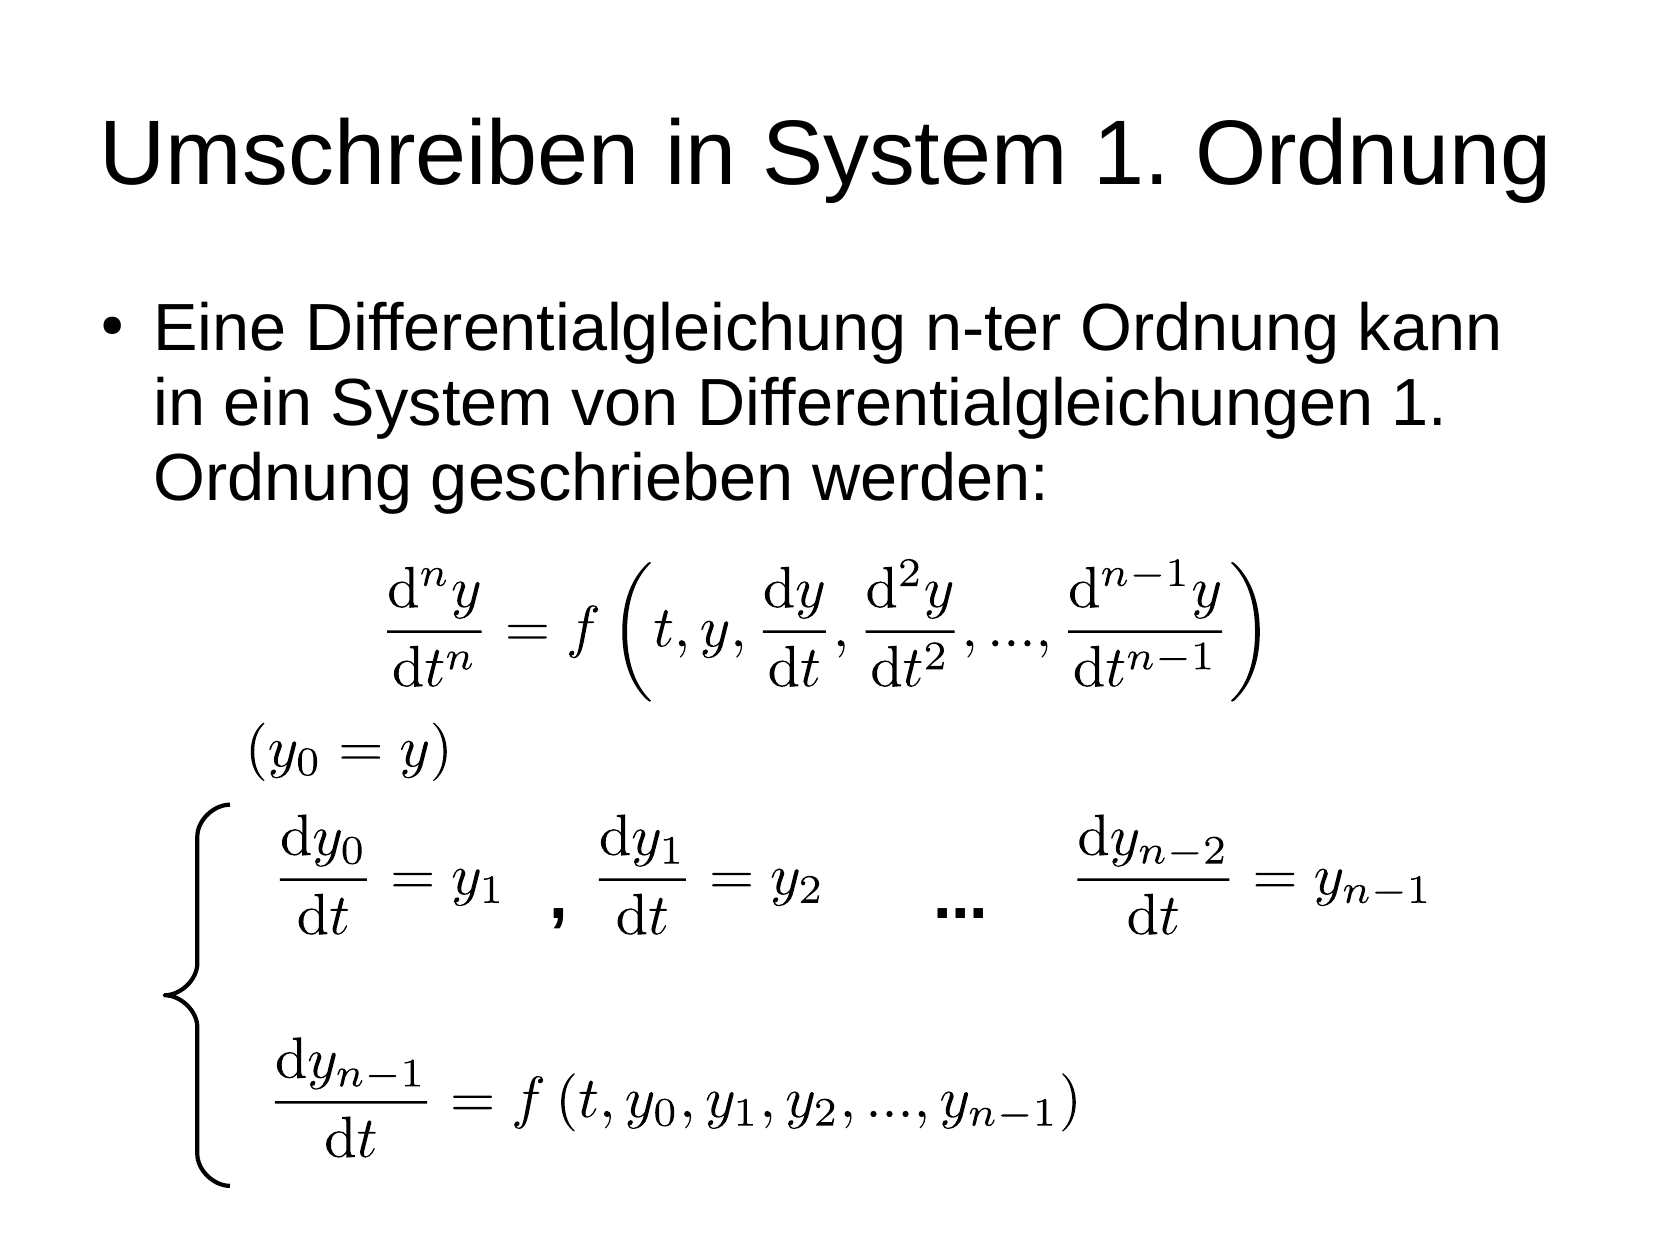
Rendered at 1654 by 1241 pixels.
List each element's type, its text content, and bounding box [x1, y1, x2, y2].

text_box [274, 1037, 1082, 1158]
text_box ... [918, 850, 1004, 941]
text_box , [534, 850, 583, 941]
list Eine Differentialgleichung n-ter Ordnung kann in ein System von Differentialgleichungen 1. Ordnung geschrieben werden: [82, 290, 1571, 1094]
text_box [1077, 814, 1430, 935]
text_box [387, 558, 1272, 702]
text_box [279, 814, 503, 935]
text_box [598, 814, 822, 935]
title Umschreiben in System 1. Ordnung [82, 56, 1571, 250]
text_box [244, 722, 453, 781]
